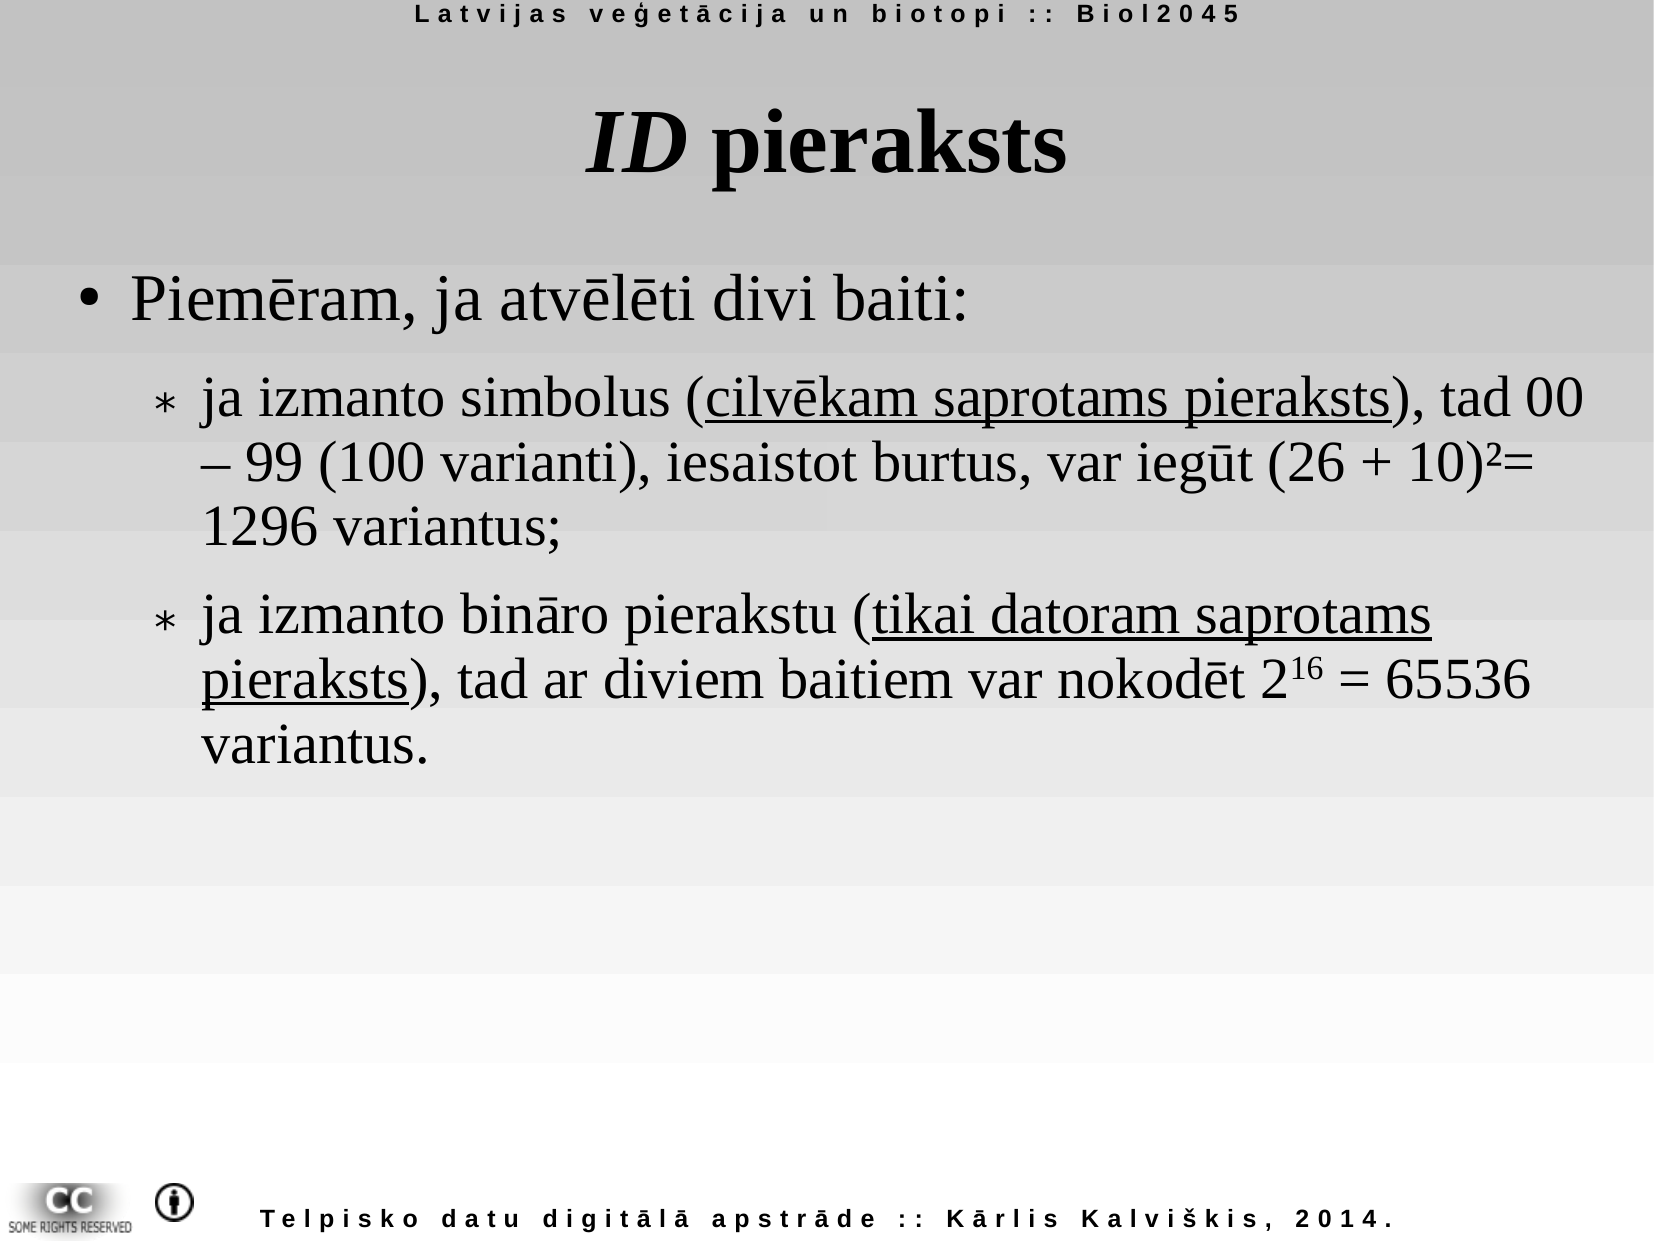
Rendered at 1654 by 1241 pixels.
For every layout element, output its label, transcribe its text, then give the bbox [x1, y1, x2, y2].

title ID pieraksts [59, 37, 1596, 246]
picture [0, 0, 1654, 1241]
list Piemēram, ja atvēlēti divi baiti: ja izmanto simbolus (cilvēkam saprotams pieraksts), tad 00 – 99 (100 varianti), iesaistot burtus, var iegūt (26 + 10)²= 1296 variantus; ja izmanto bināro pierakstu (tikai datoram saprotams pieraksts), tad ar diviem baitiem var nokodēt 216 = 65536 variantus. [59, 261, 1596, 1175]
